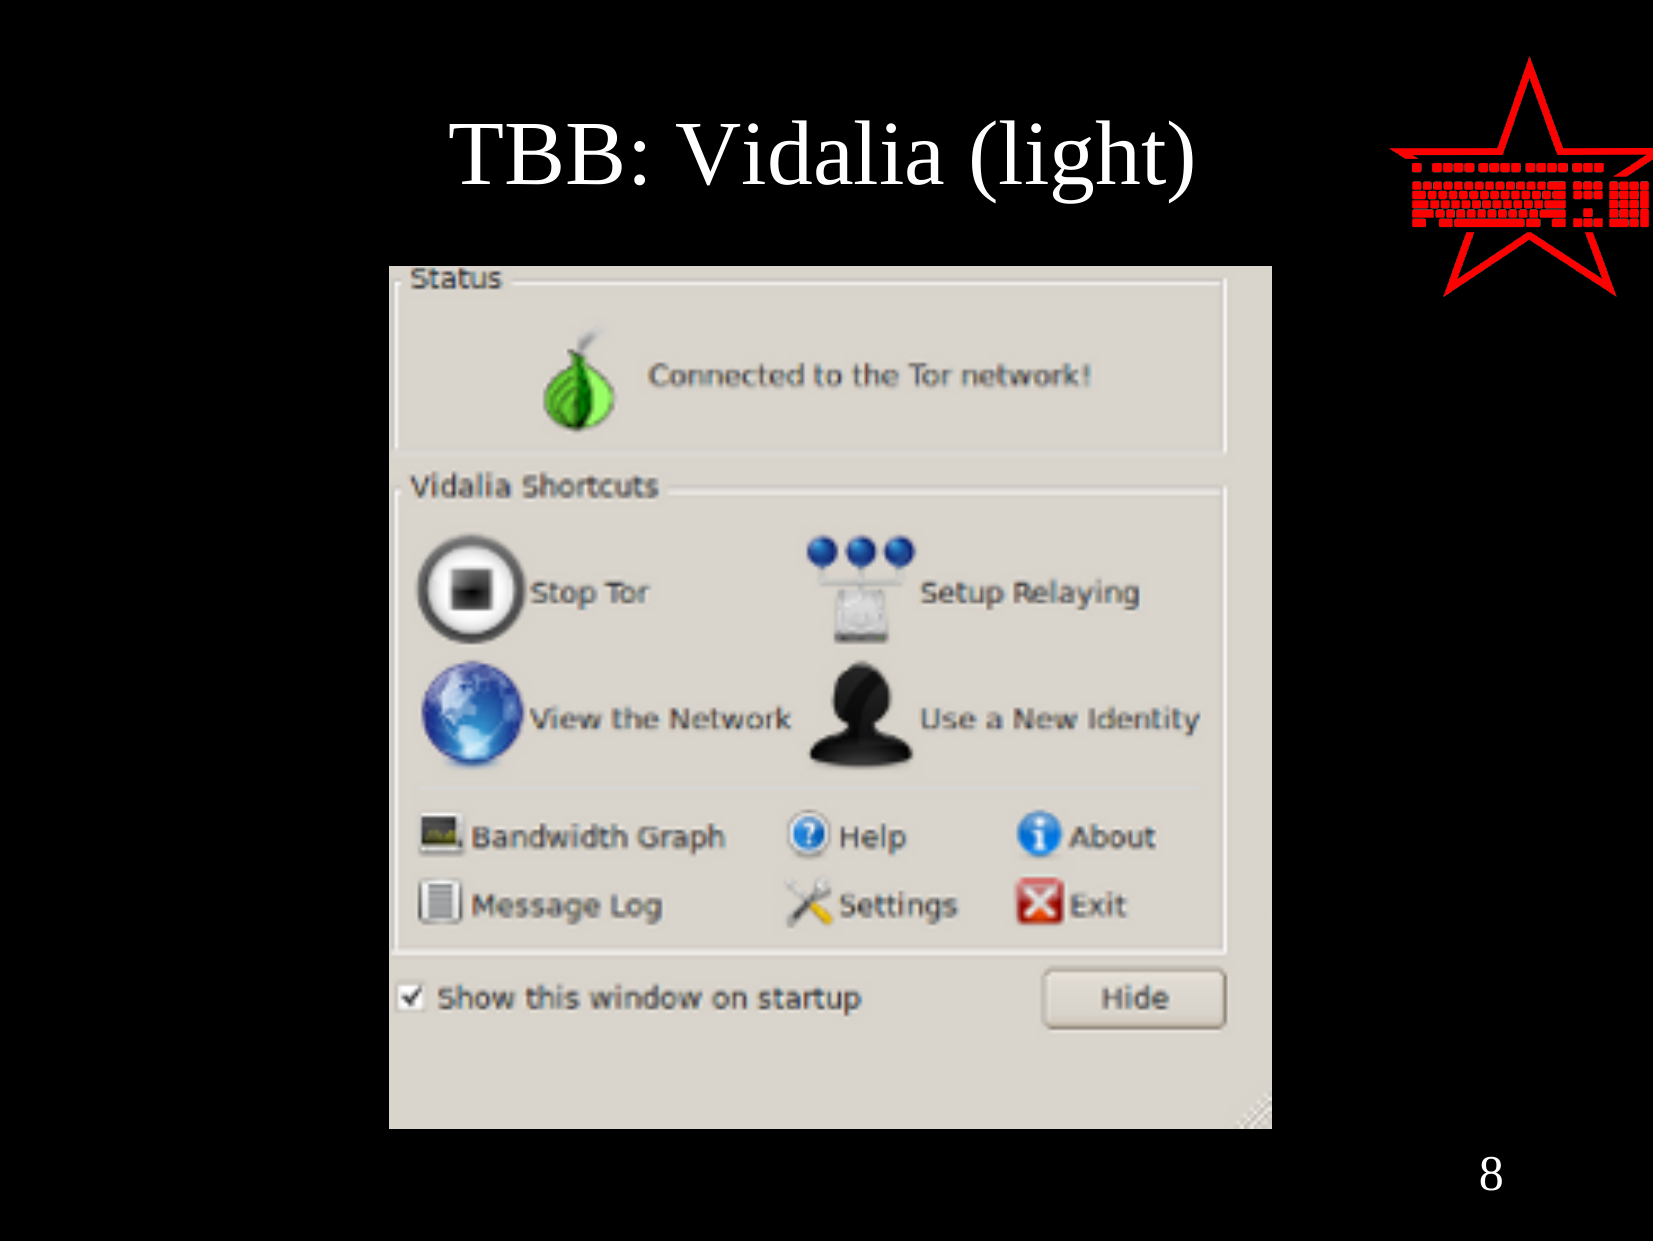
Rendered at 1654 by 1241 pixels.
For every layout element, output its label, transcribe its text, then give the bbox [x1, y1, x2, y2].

title TBB: Vidalia (light) [118, 49, 1530, 257]
picture [389, 266, 1272, 1129]
picture [1389, 56, 1653, 297]
